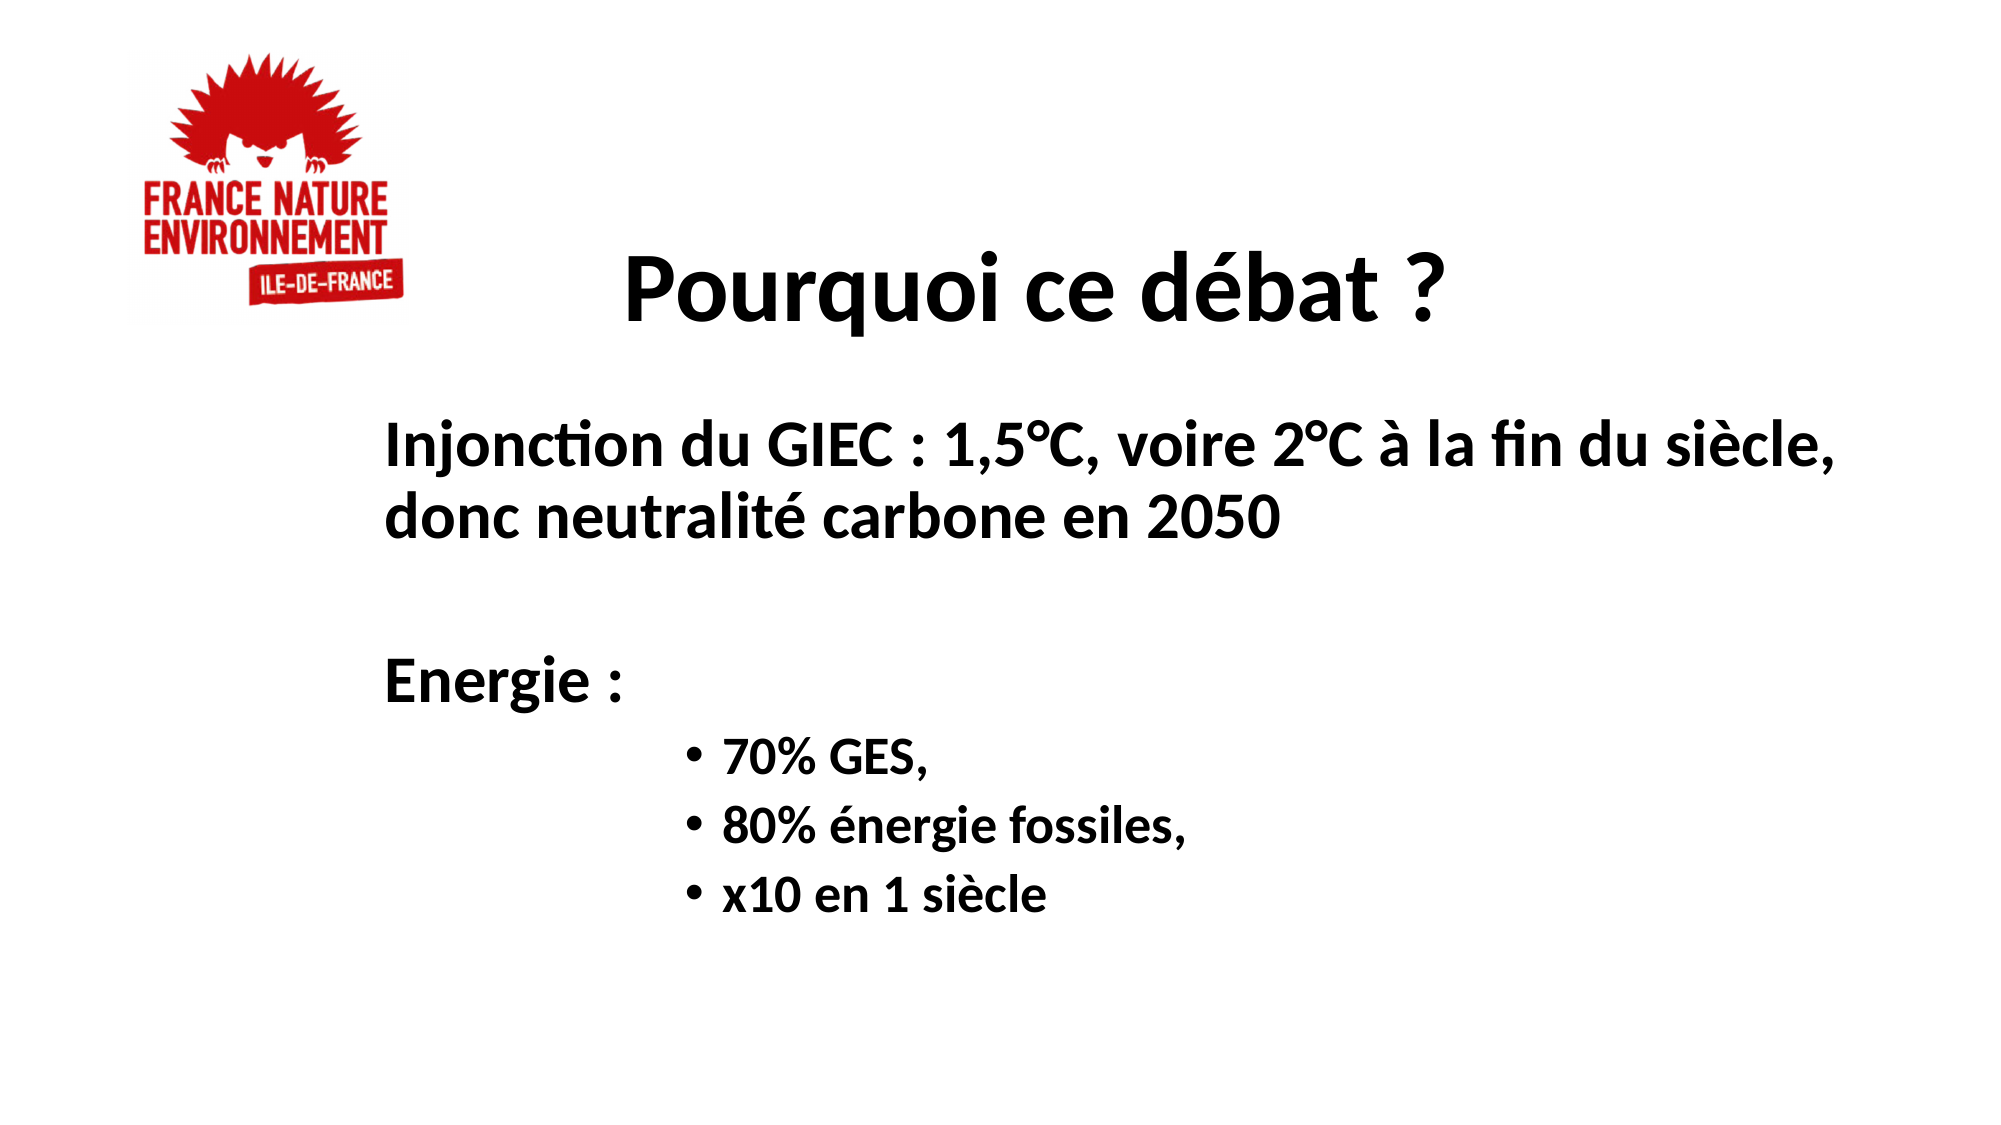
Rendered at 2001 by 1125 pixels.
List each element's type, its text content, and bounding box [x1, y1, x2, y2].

picture [127, 50, 409, 325]
text_box Pourquoi ce débat ? Injonction du GIEC : 1,5°C, voire 2°C à la fin du siècle, donc neutralité carbone en 2050 Energie : 70% GES, 80% énergie fossiles, x10 en 1 siècle [219, 228, 1857, 962]
